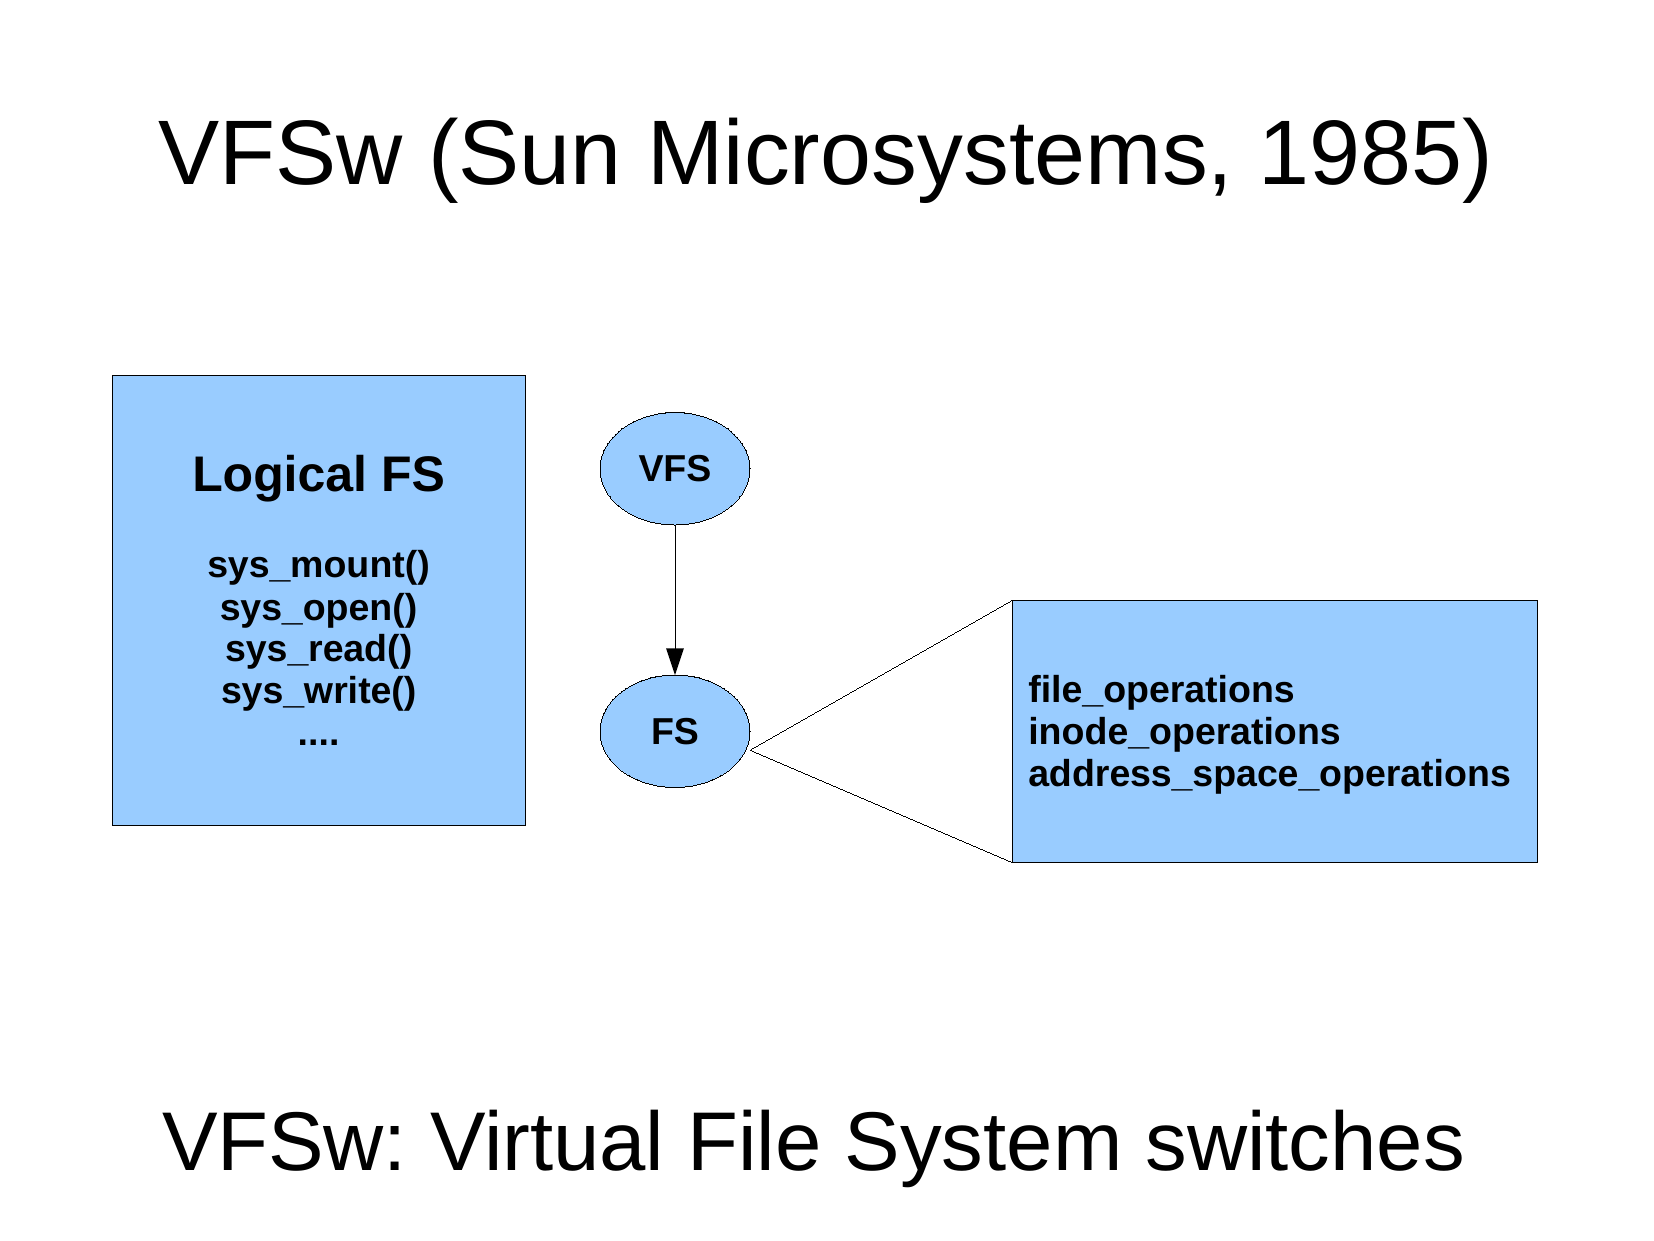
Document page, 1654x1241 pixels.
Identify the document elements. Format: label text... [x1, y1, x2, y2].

text_box Logical FS sys_mount() sys_open() sys_read() sys_write() .... [112, 375, 526, 826]
text_box VFS [600, 412, 751, 526]
text_box VFSw: Virtual File System switches [147, 1087, 1501, 1196]
text_box file_operations inode_operations address_space_operations [1012, 600, 1538, 863]
text_box FS [600, 675, 751, 788]
title VFSw (Sun Microsystems, 1985) [82, 49, 1571, 257]
